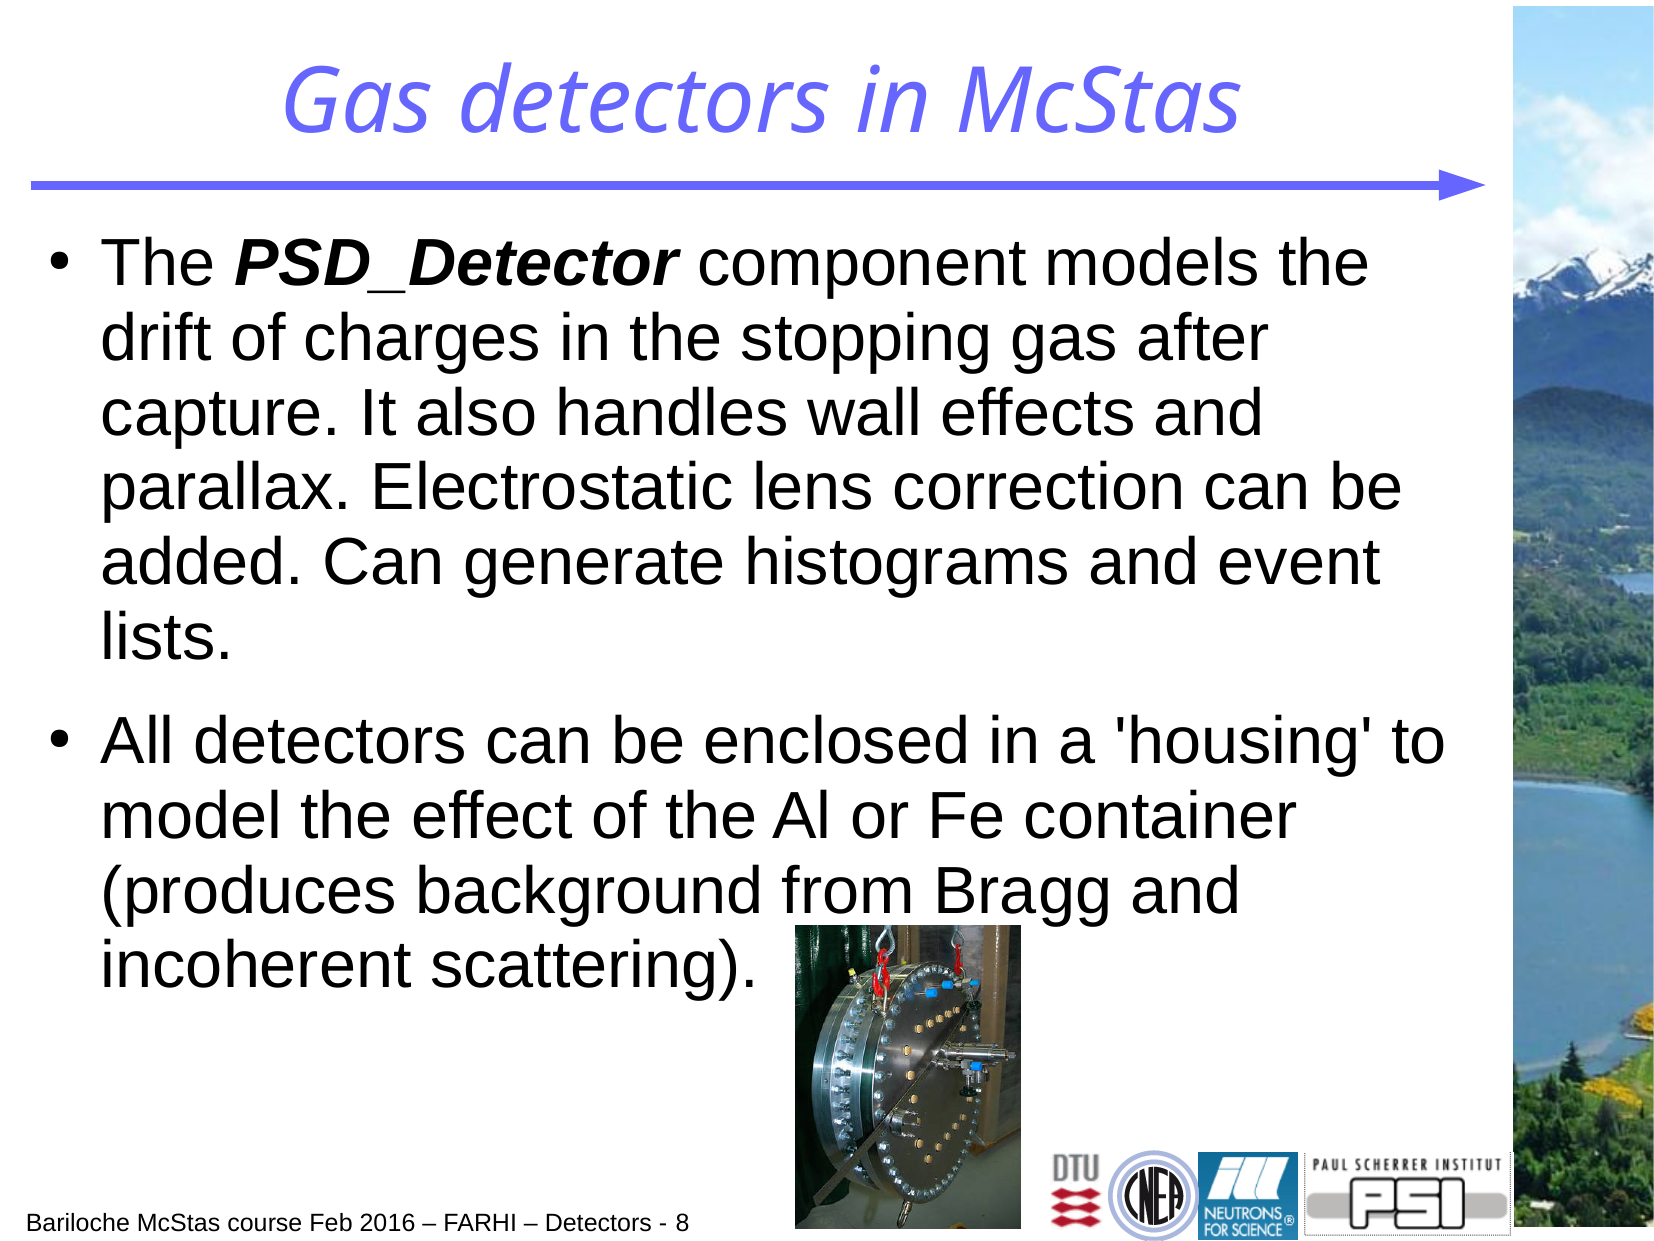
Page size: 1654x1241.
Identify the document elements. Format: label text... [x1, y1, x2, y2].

picture [1050, 1152, 1103, 1230]
picture [1108, 6, 1654, 1241]
title Gas detectors in McStas [17, 31, 1506, 163]
list The PSD_Detector component models the drift of charges in the stopping gas after capture. It also handles wall effects and parallax. Electrostatic lens correction can be added. Can generate histograms and event lists. All detectors can be enclosed in a 'housing' to model the effect of the Al or Fe container (produces background from Bragg and incoherent scattering). [30, 225, 1501, 1141]
picture [795, 1141, 1021, 1229]
